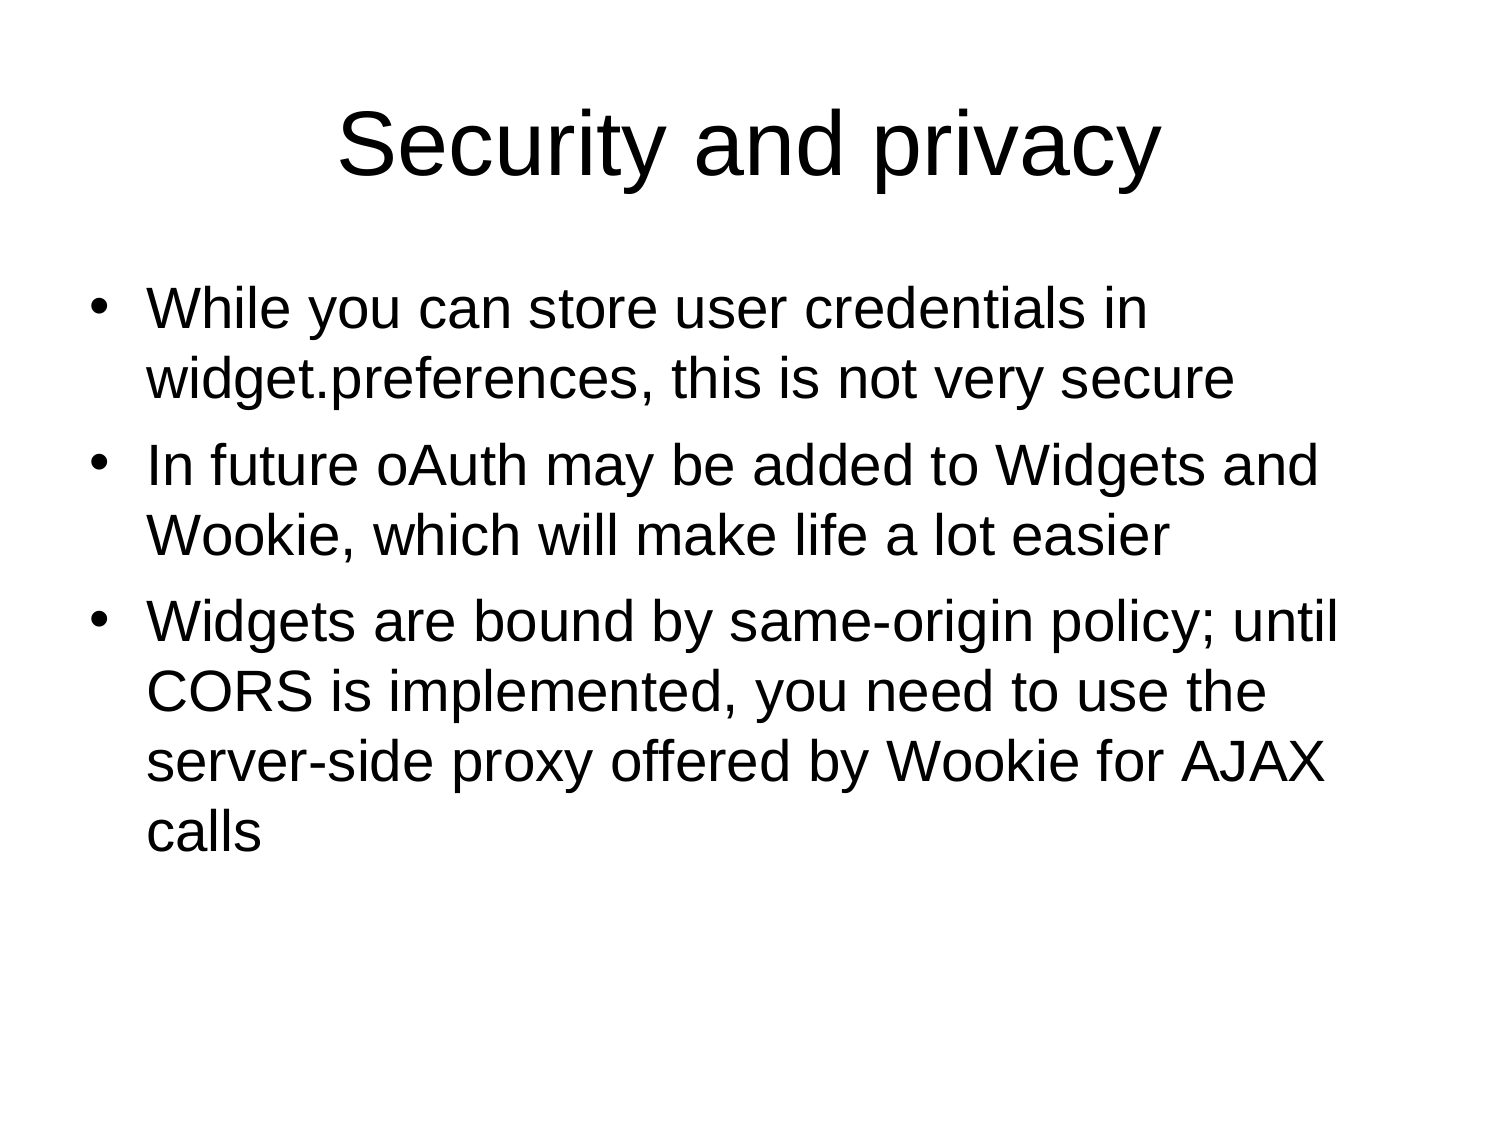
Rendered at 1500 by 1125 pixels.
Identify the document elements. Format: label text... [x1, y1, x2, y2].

title Security and privacy [75, 44, 1426, 233]
list While you can store user credentials in widget.preferences, this is not very secure In future oAuth may be added to Widgets and Wookie, which will make life a lot easier Widgets are bound by same-origin policy; until CORS is implemented, you need to use the server-side proxy offered by Wookie for AJAX calls [75, 262, 1426, 1006]
